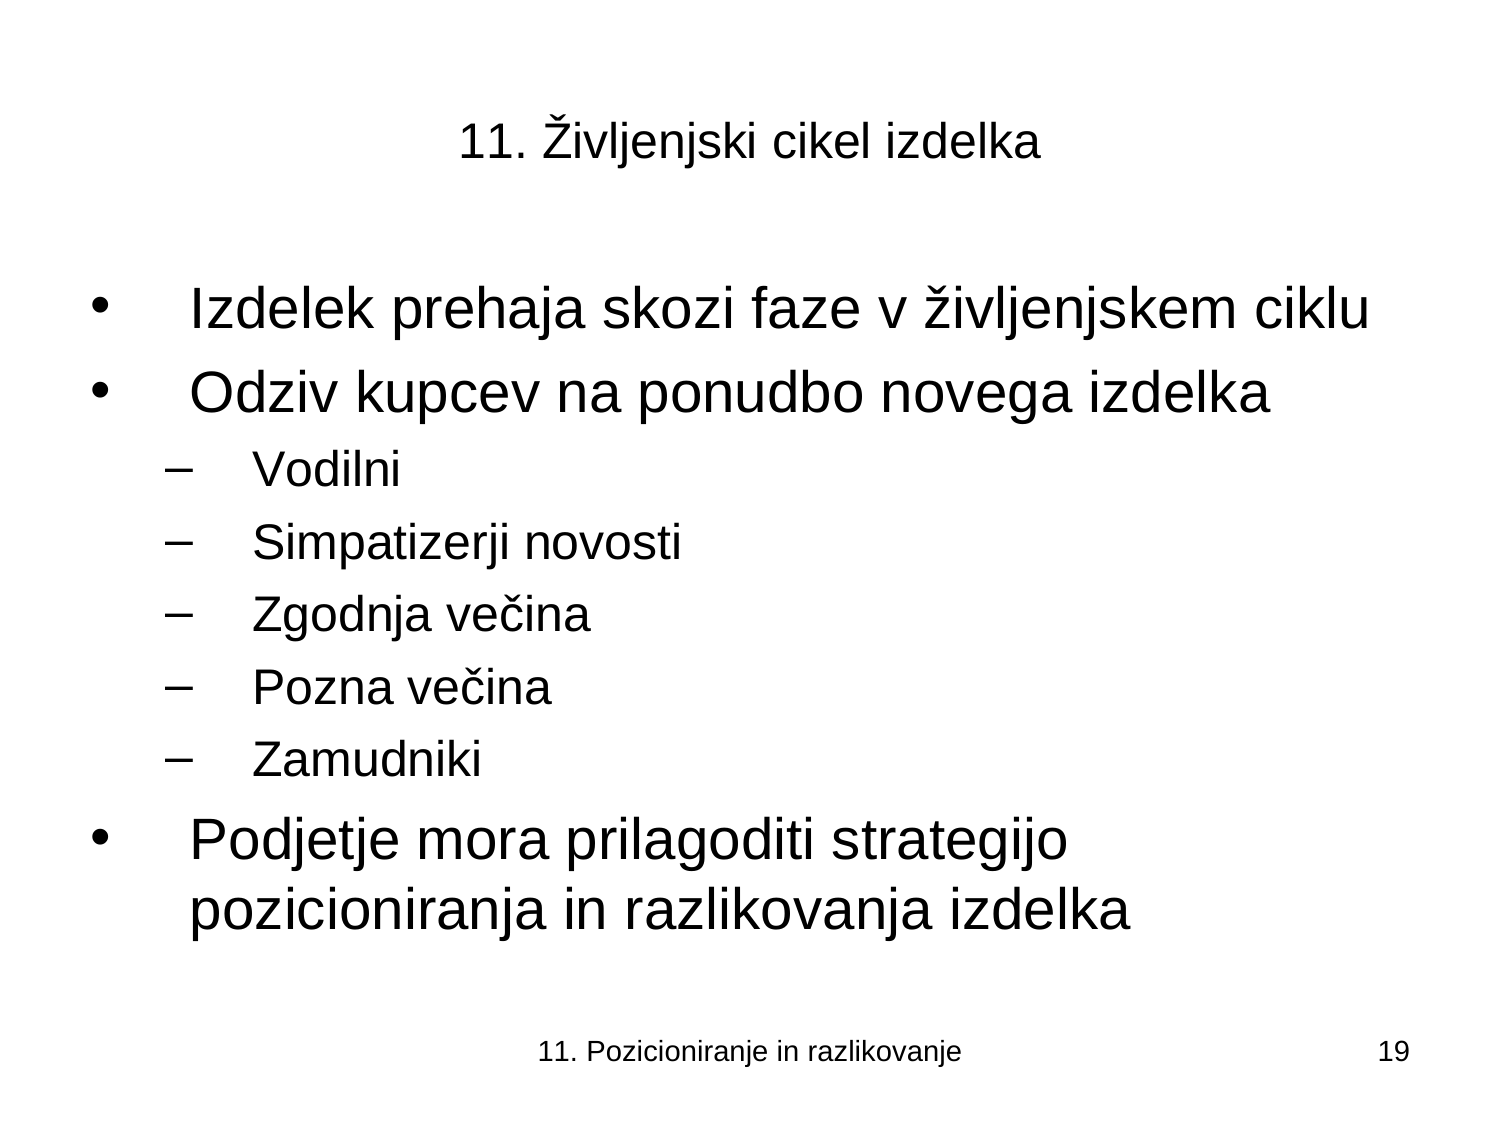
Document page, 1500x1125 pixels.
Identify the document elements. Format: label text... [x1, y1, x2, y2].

title 11. Življenjski cikel izdelka [75, 45, 1426, 233]
text_box <number> [1074, 1034, 1426, 1103]
text_box 11. Pozicioniranje in razlikovanje [512, 1034, 988, 1103]
list Izdelek prehaja skozi faze v življenjskem ciklu Odziv kupcev na ponudbo novega izdelka Vodilni Simpatizerji novosti Zgodnja večina Pozna večina Zamudniki Podjetje mora prilagoditi strategijo pozicioniranja in razlikovanja izdelka [75, 262, 1426, 1034]
